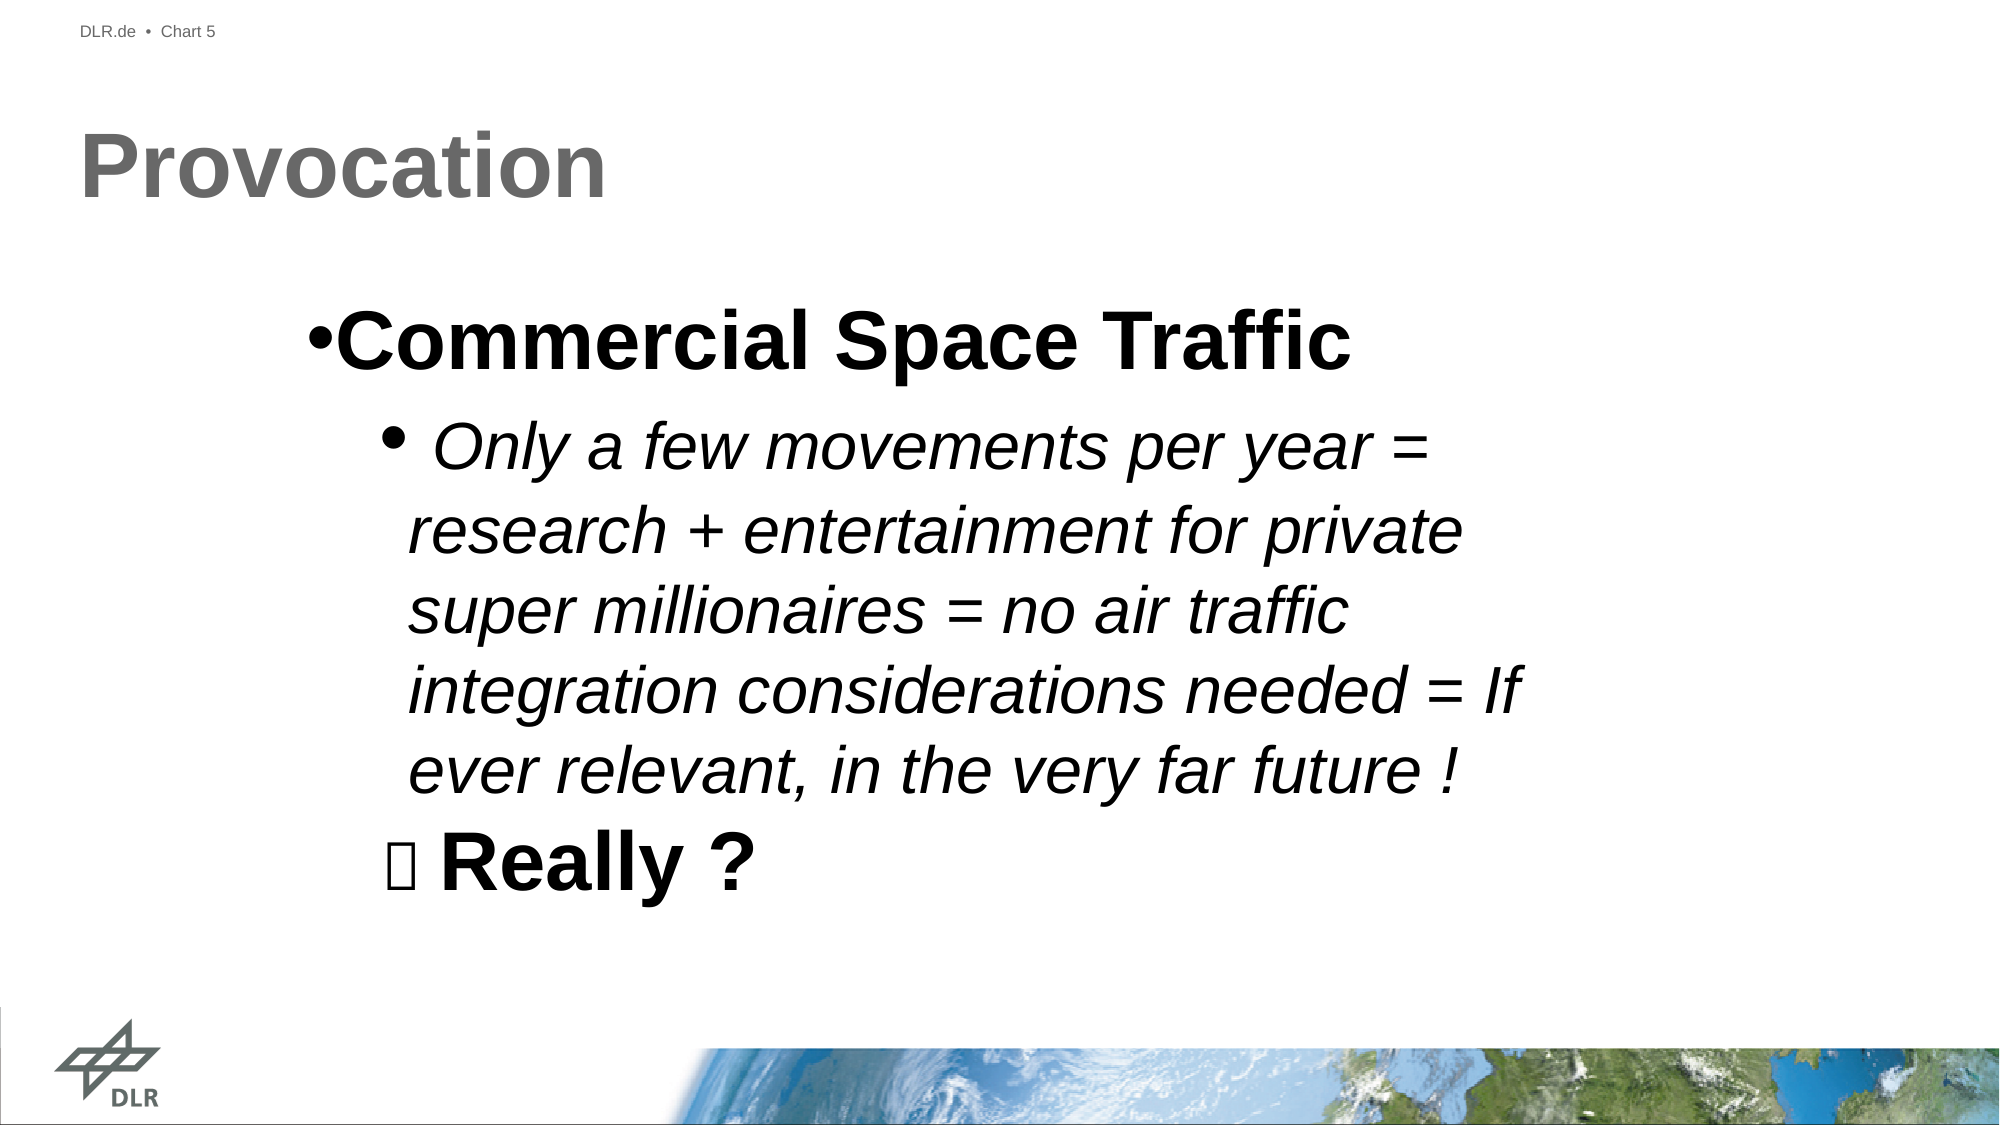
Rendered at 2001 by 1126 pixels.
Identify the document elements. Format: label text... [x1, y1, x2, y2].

title Provocation [79, 106, 1921, 228]
text_box Commercial Space Traffic Only a few movements per year = research + entertainment for private super millionaires = no air traffic integration considerations needed = If ever relevant, in the very far future !  Really ? [291, 279, 1642, 929]
slide_number DLR.de • Chart <number> [79, 20, 251, 45]
